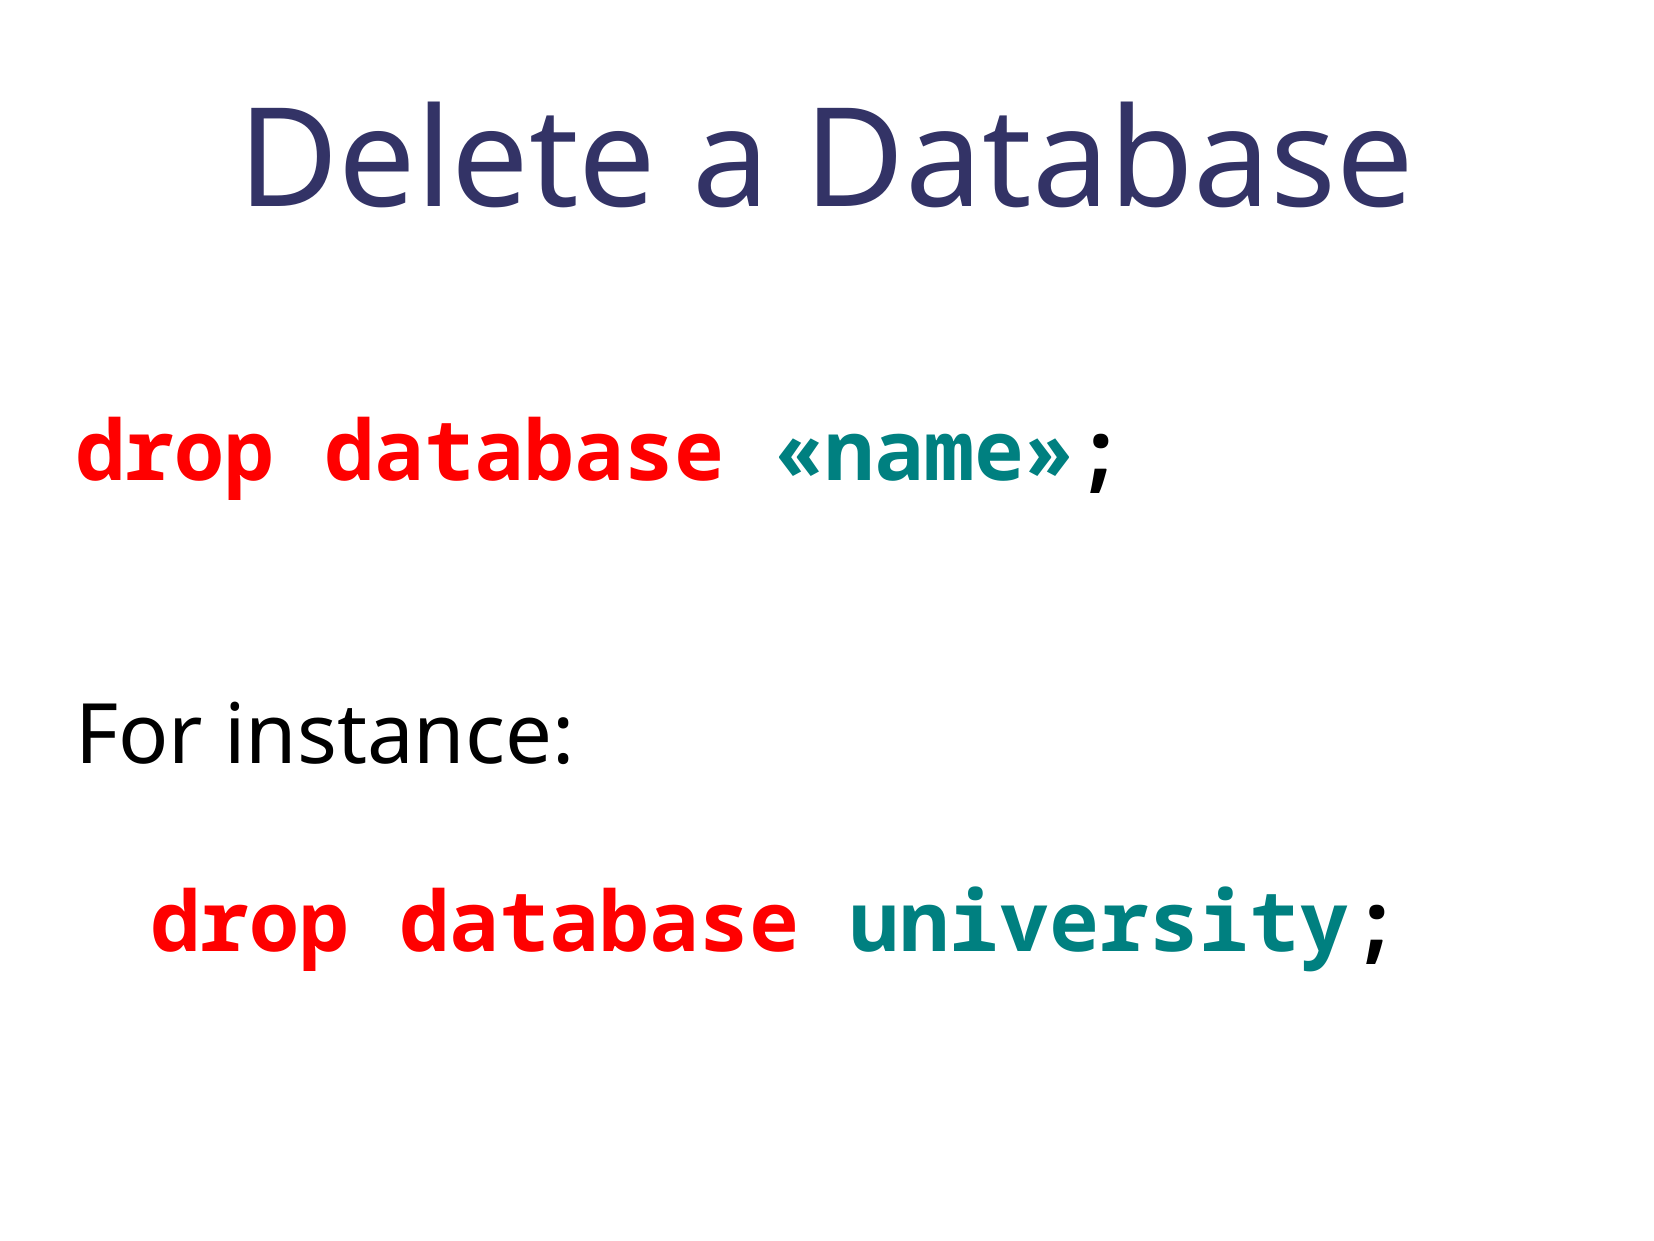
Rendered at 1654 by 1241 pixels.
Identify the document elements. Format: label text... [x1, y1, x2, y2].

title Delete a Database [82, 56, 1571, 250]
text_box drop database university; [150, 865, 1654, 1023]
subtitle drop database «name»; [75, 391, 1613, 551]
text_box For instance: [75, 675, 1654, 865]
